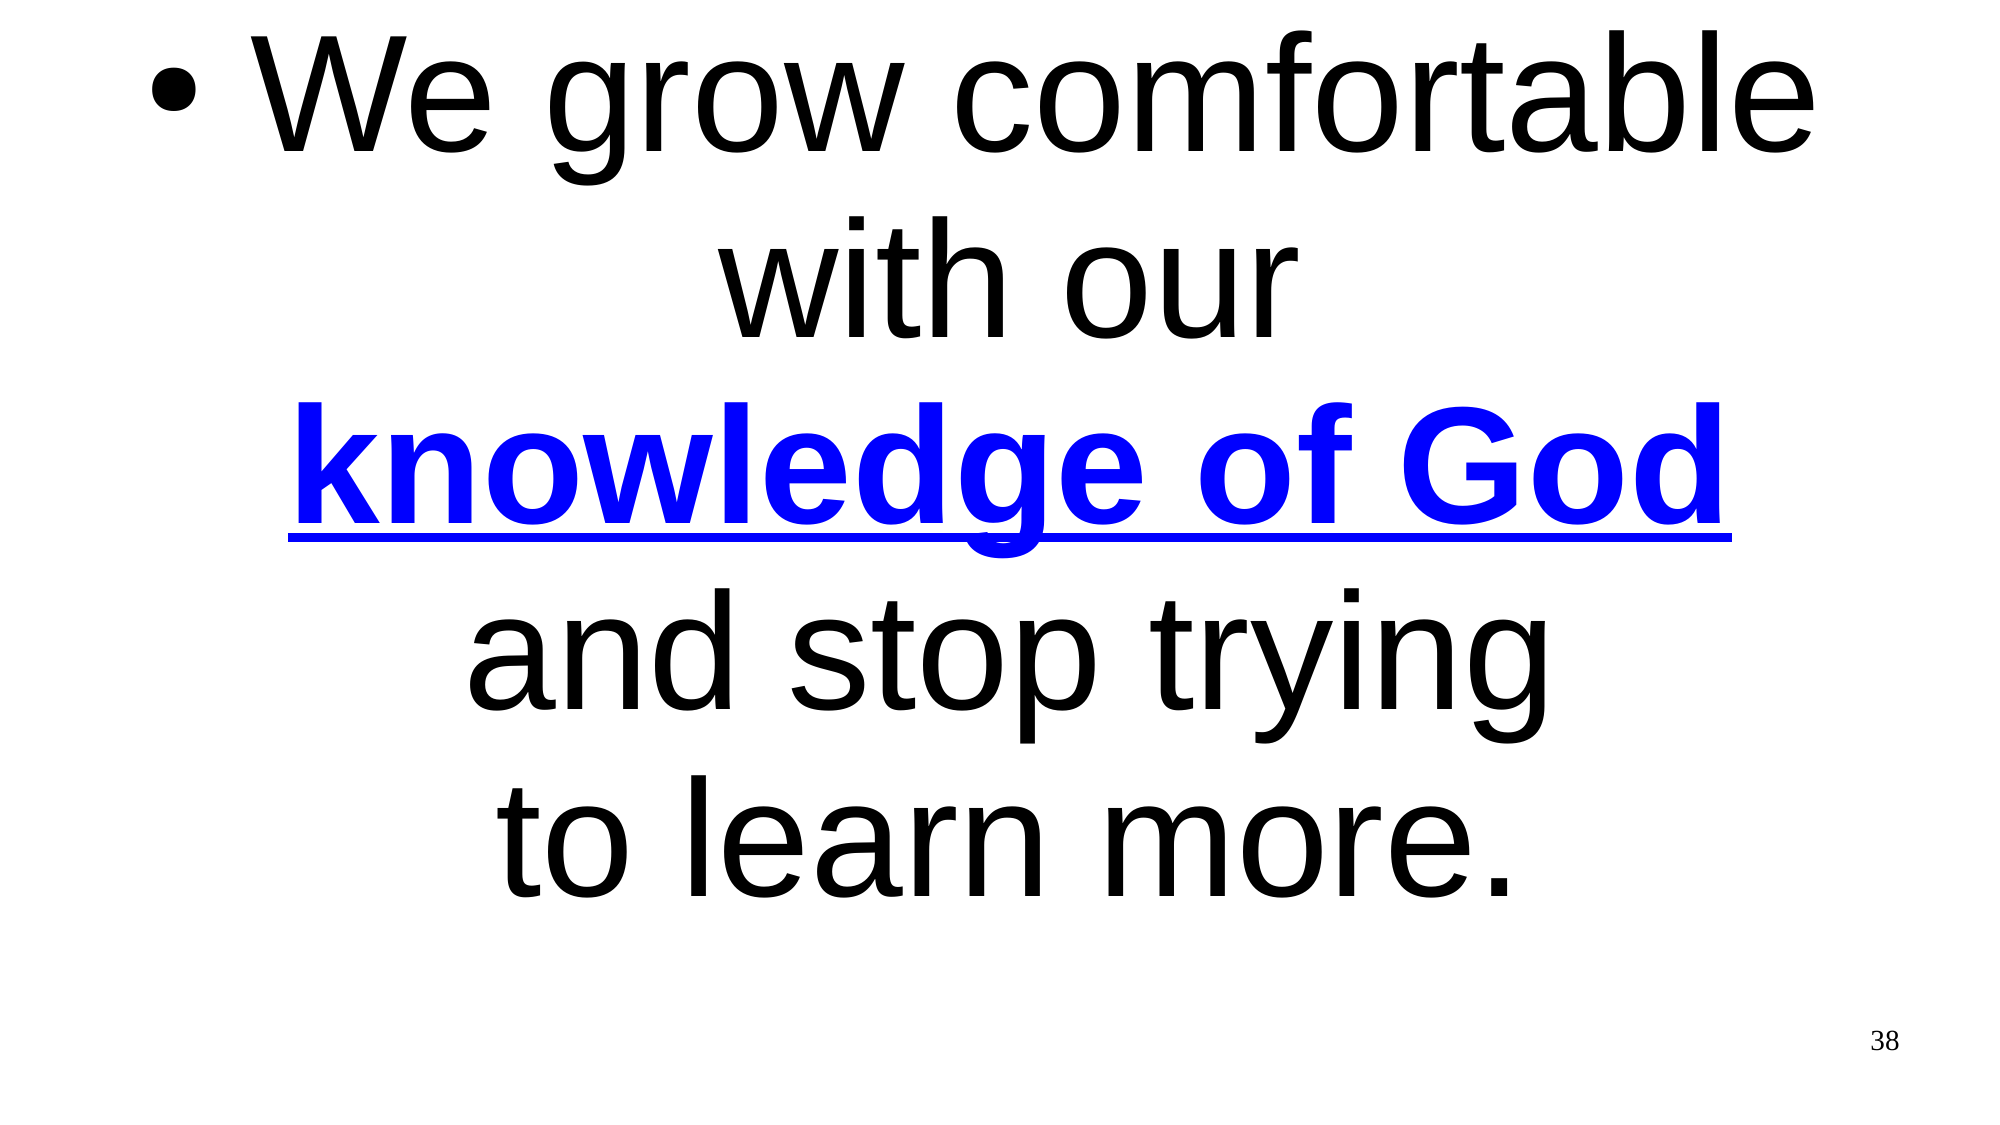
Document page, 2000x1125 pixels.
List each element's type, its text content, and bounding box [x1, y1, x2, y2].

list We grow comfortable with our knowledge of God and stop trying to learn more. [0, 0, 1996, 1123]
